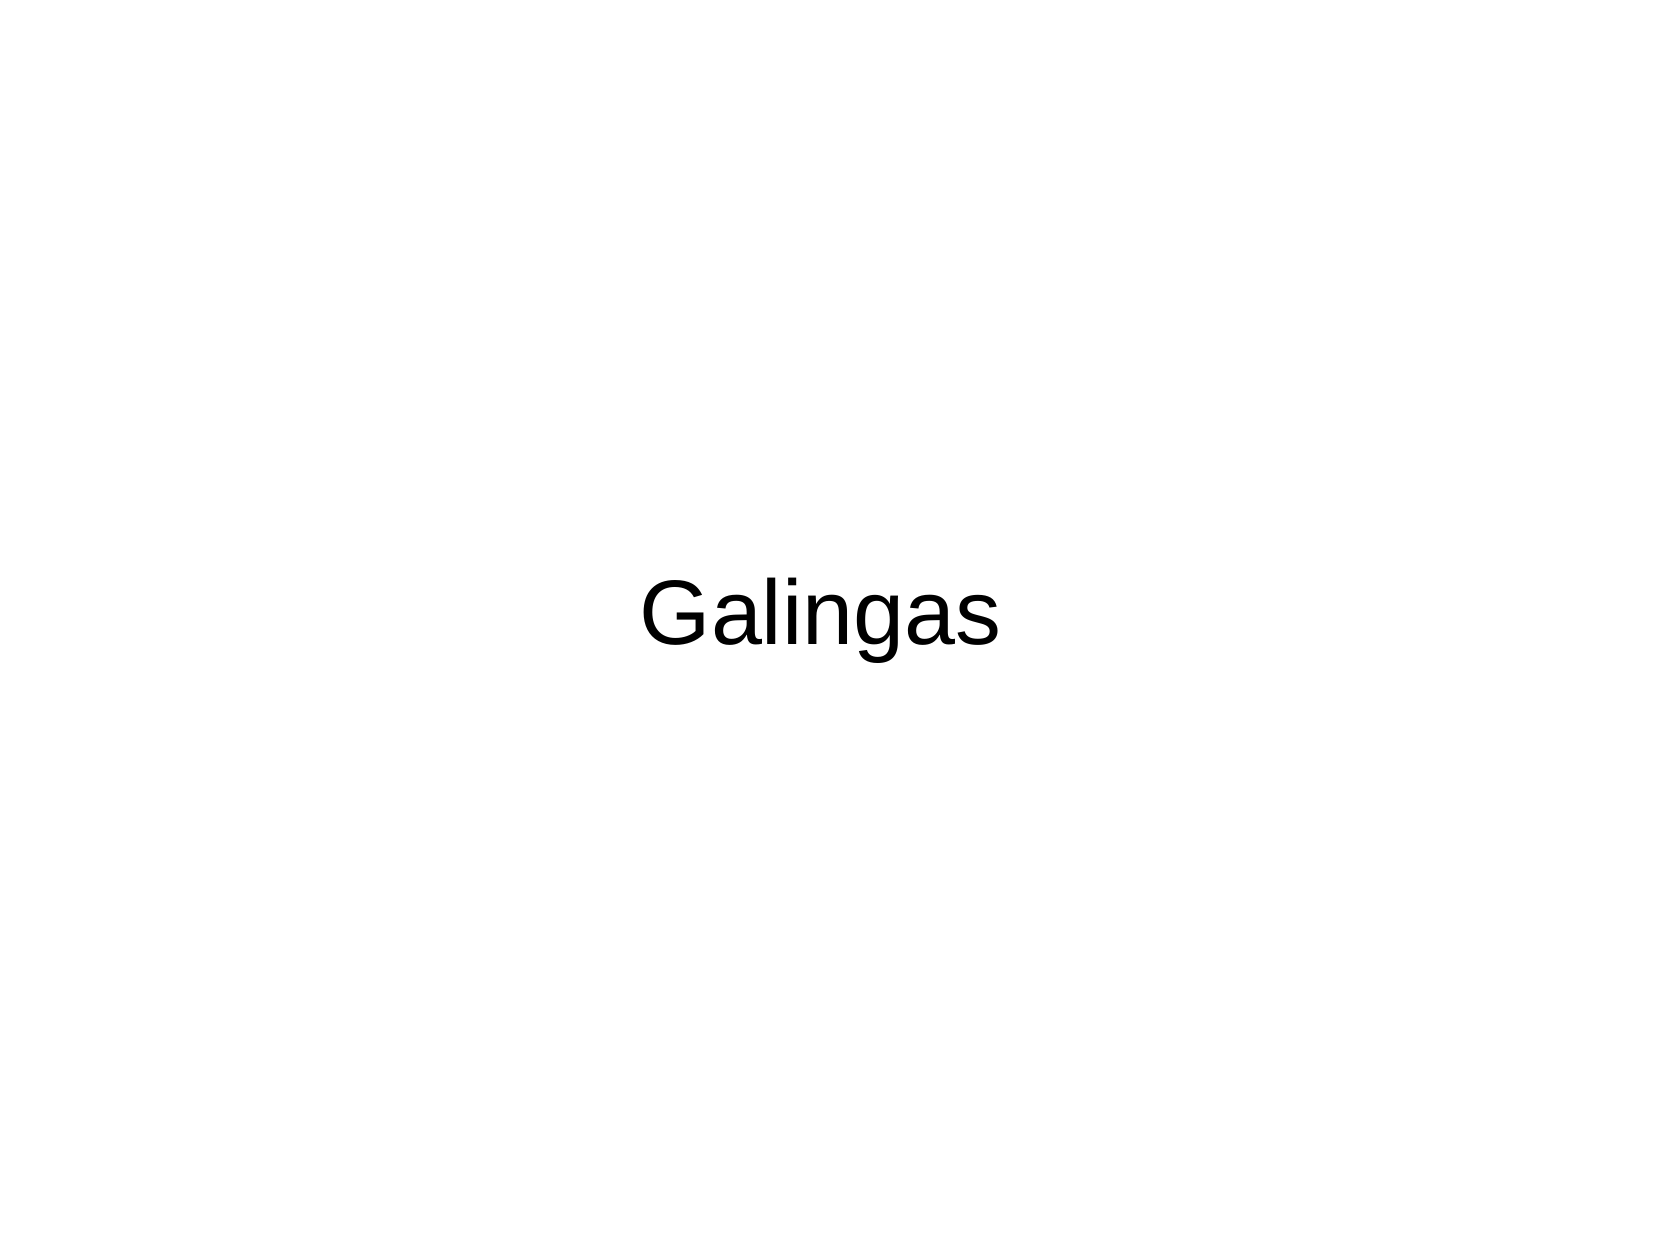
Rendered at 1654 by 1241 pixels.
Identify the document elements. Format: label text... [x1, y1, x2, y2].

title Galingas [76, 516, 1565, 709]
